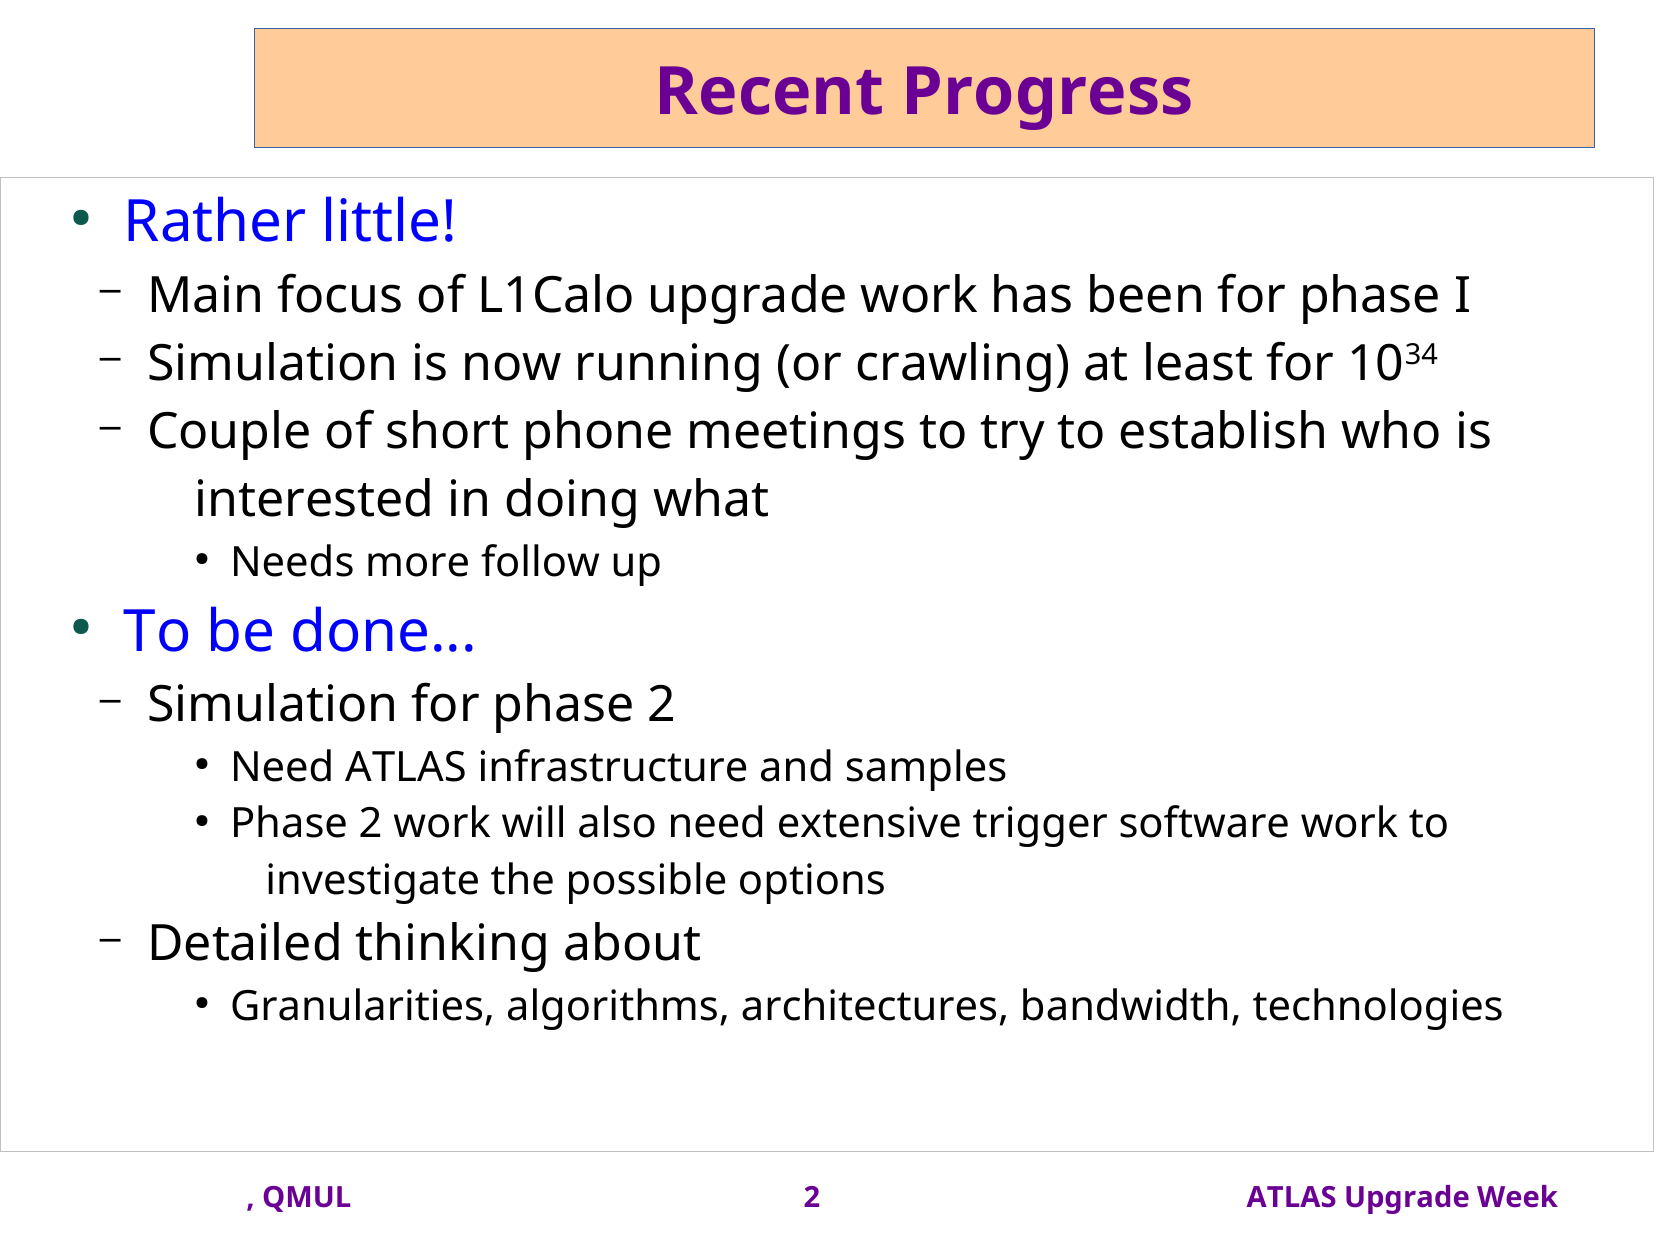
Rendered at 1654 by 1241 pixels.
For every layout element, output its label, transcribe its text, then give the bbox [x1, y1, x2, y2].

list Rather little! Main focus of L1Calo upgrade work has been for phase I Simulation is now running (or crawling) at least for 1034 Couple of short phone meetings to try to establish who is interested in doing what Needs more follow up To be done... Simulation for phase 2 Need ATLAS infrastructure and samples Phase 2 work will also need extensive trigger software work to investigate the possible options Detailed thinking about Granularities, algorithms, architectures, bandwidth, technologies [52, 179, 1598, 1099]
title Recent Progress [254, 28, 1595, 148]
